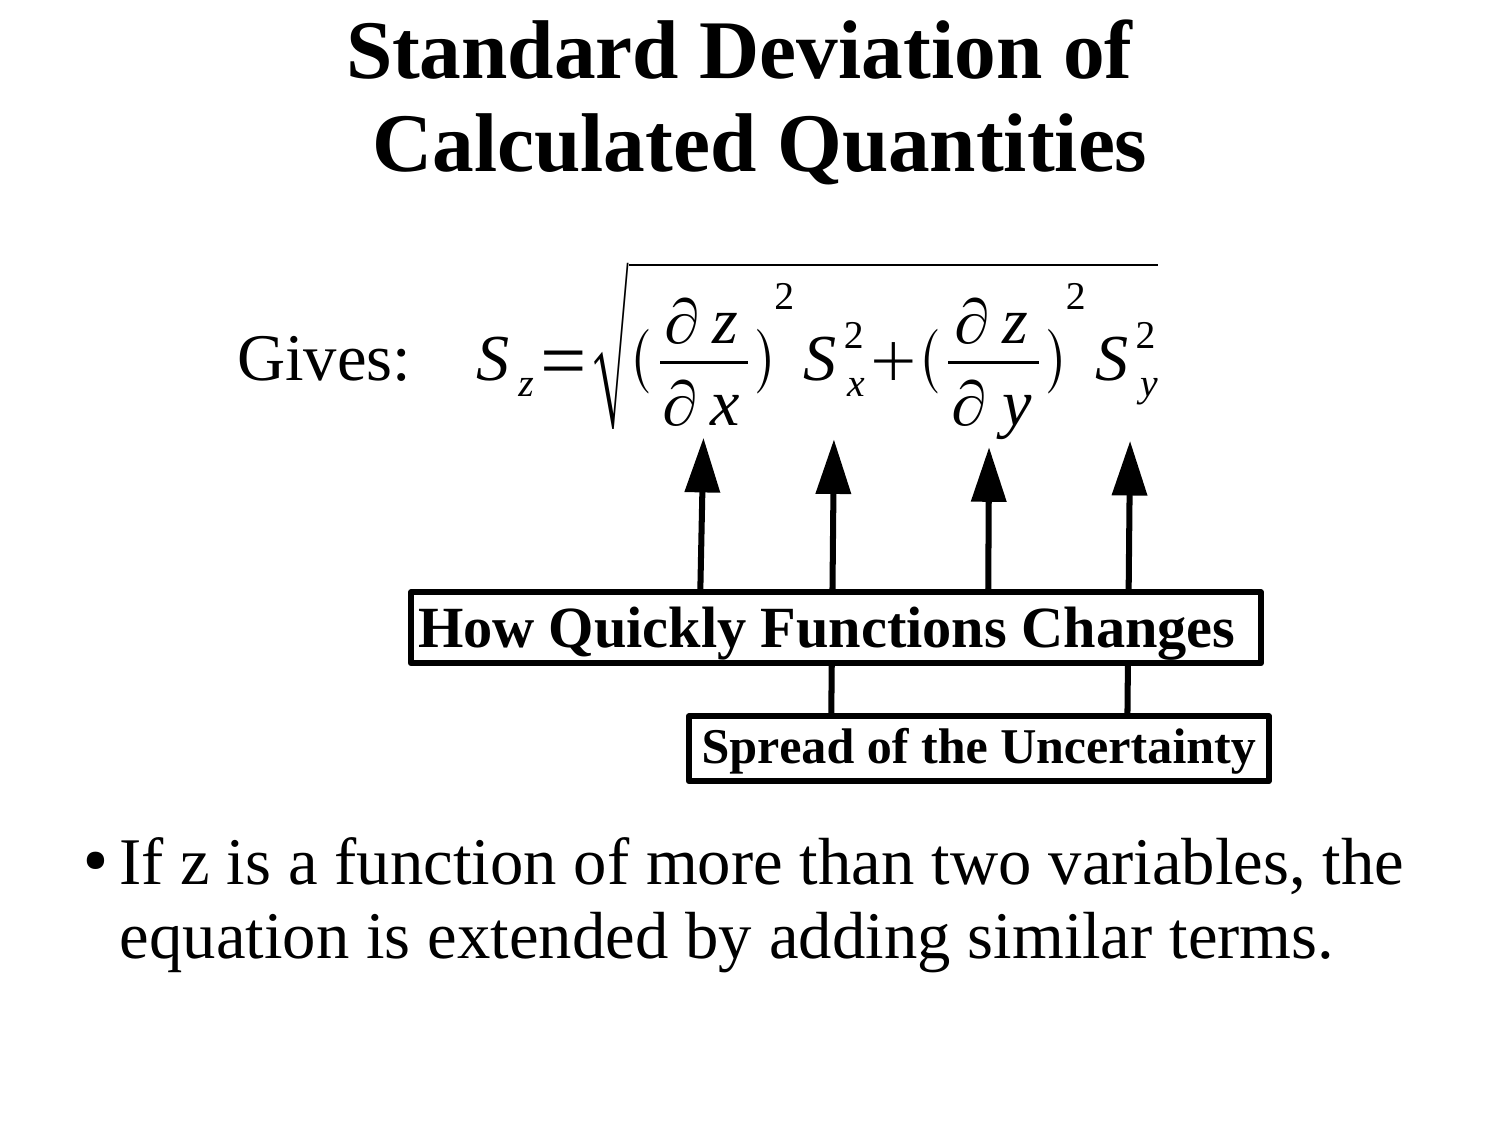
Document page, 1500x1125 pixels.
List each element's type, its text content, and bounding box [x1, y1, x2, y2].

text_box Standard Deviation of Calculated Quantities [0, 4, 1500, 205]
text_box Spread of the Uncertainty [688, 716, 1269, 782]
text_box Gives: [236, 320, 441, 404]
text_box If z is a function of more than two variables, the equation is extended by adding similar terms. [83, 825, 1446, 982]
text_box How Quickly Functions Changes [410, 592, 1261, 664]
chart [467, 260, 1164, 441]
